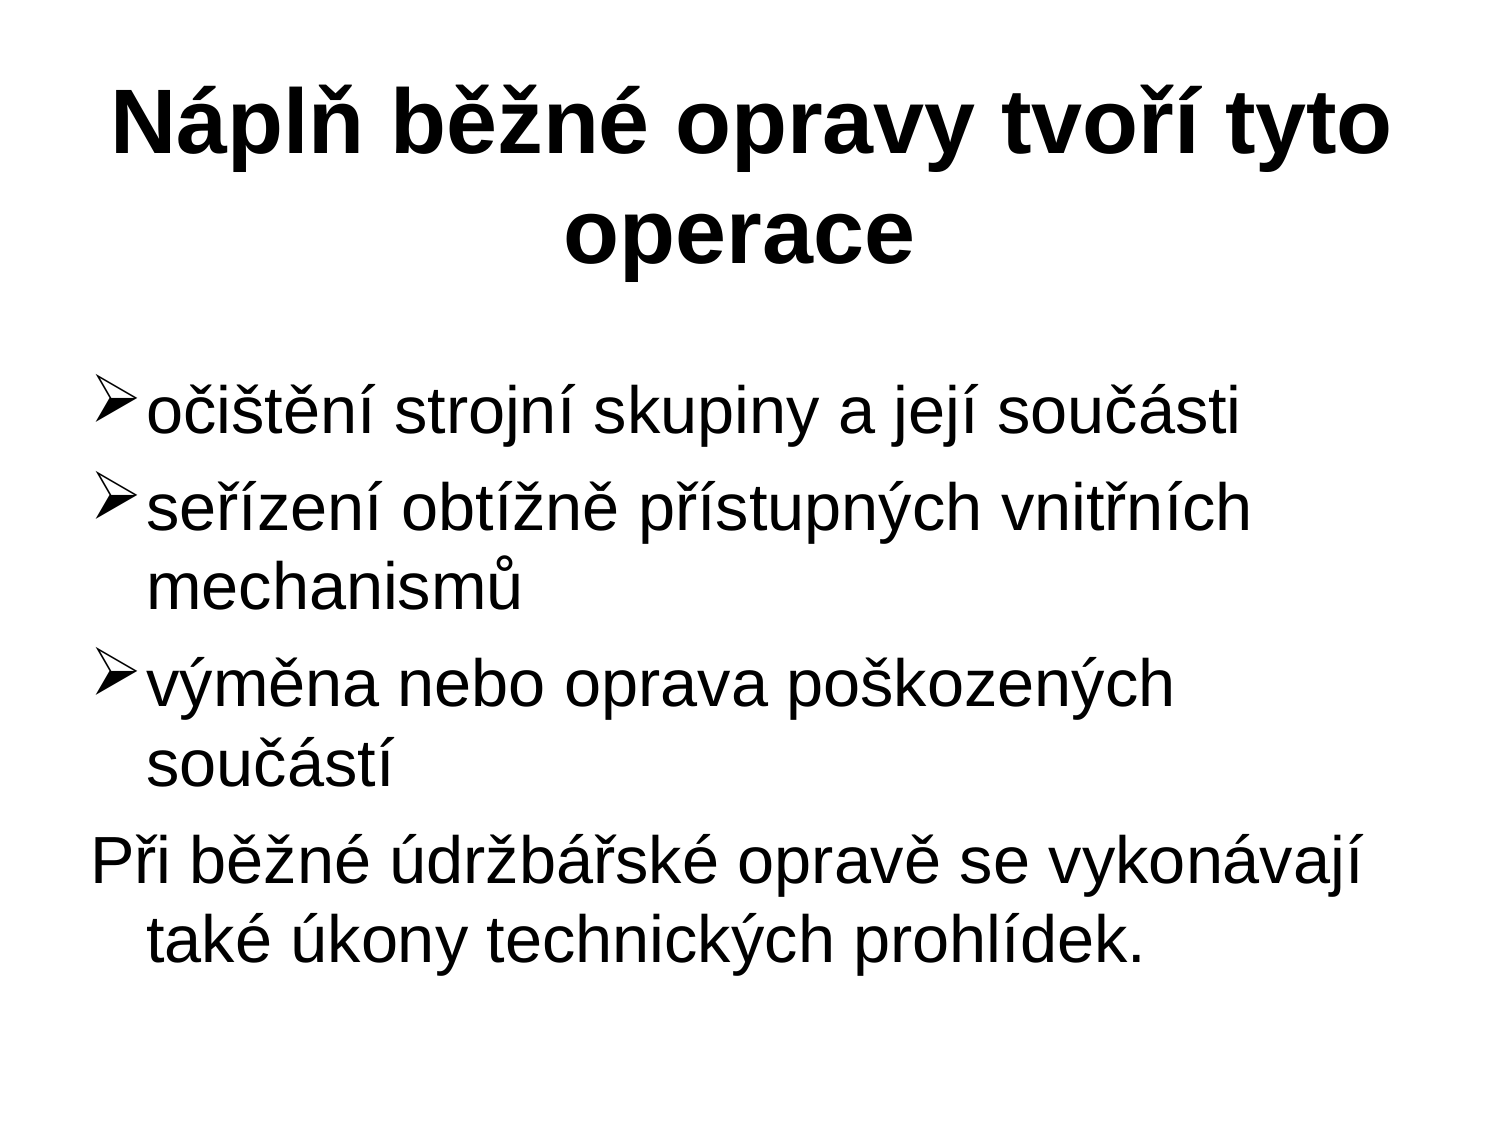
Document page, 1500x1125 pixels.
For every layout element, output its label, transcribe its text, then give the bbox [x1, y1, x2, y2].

list očištění strojní skupiny a její součásti seřízení obtížně přístupných vnitřních mechanismů výměna nebo oprava poškozených součástí Při běžné údržbářské opravě se vykonávají také úkony technických prohlídek. [75, 262, 1426, 1081]
title Náplň běžné opravy tvoří tyto operace [64, 54, 1415, 290]
